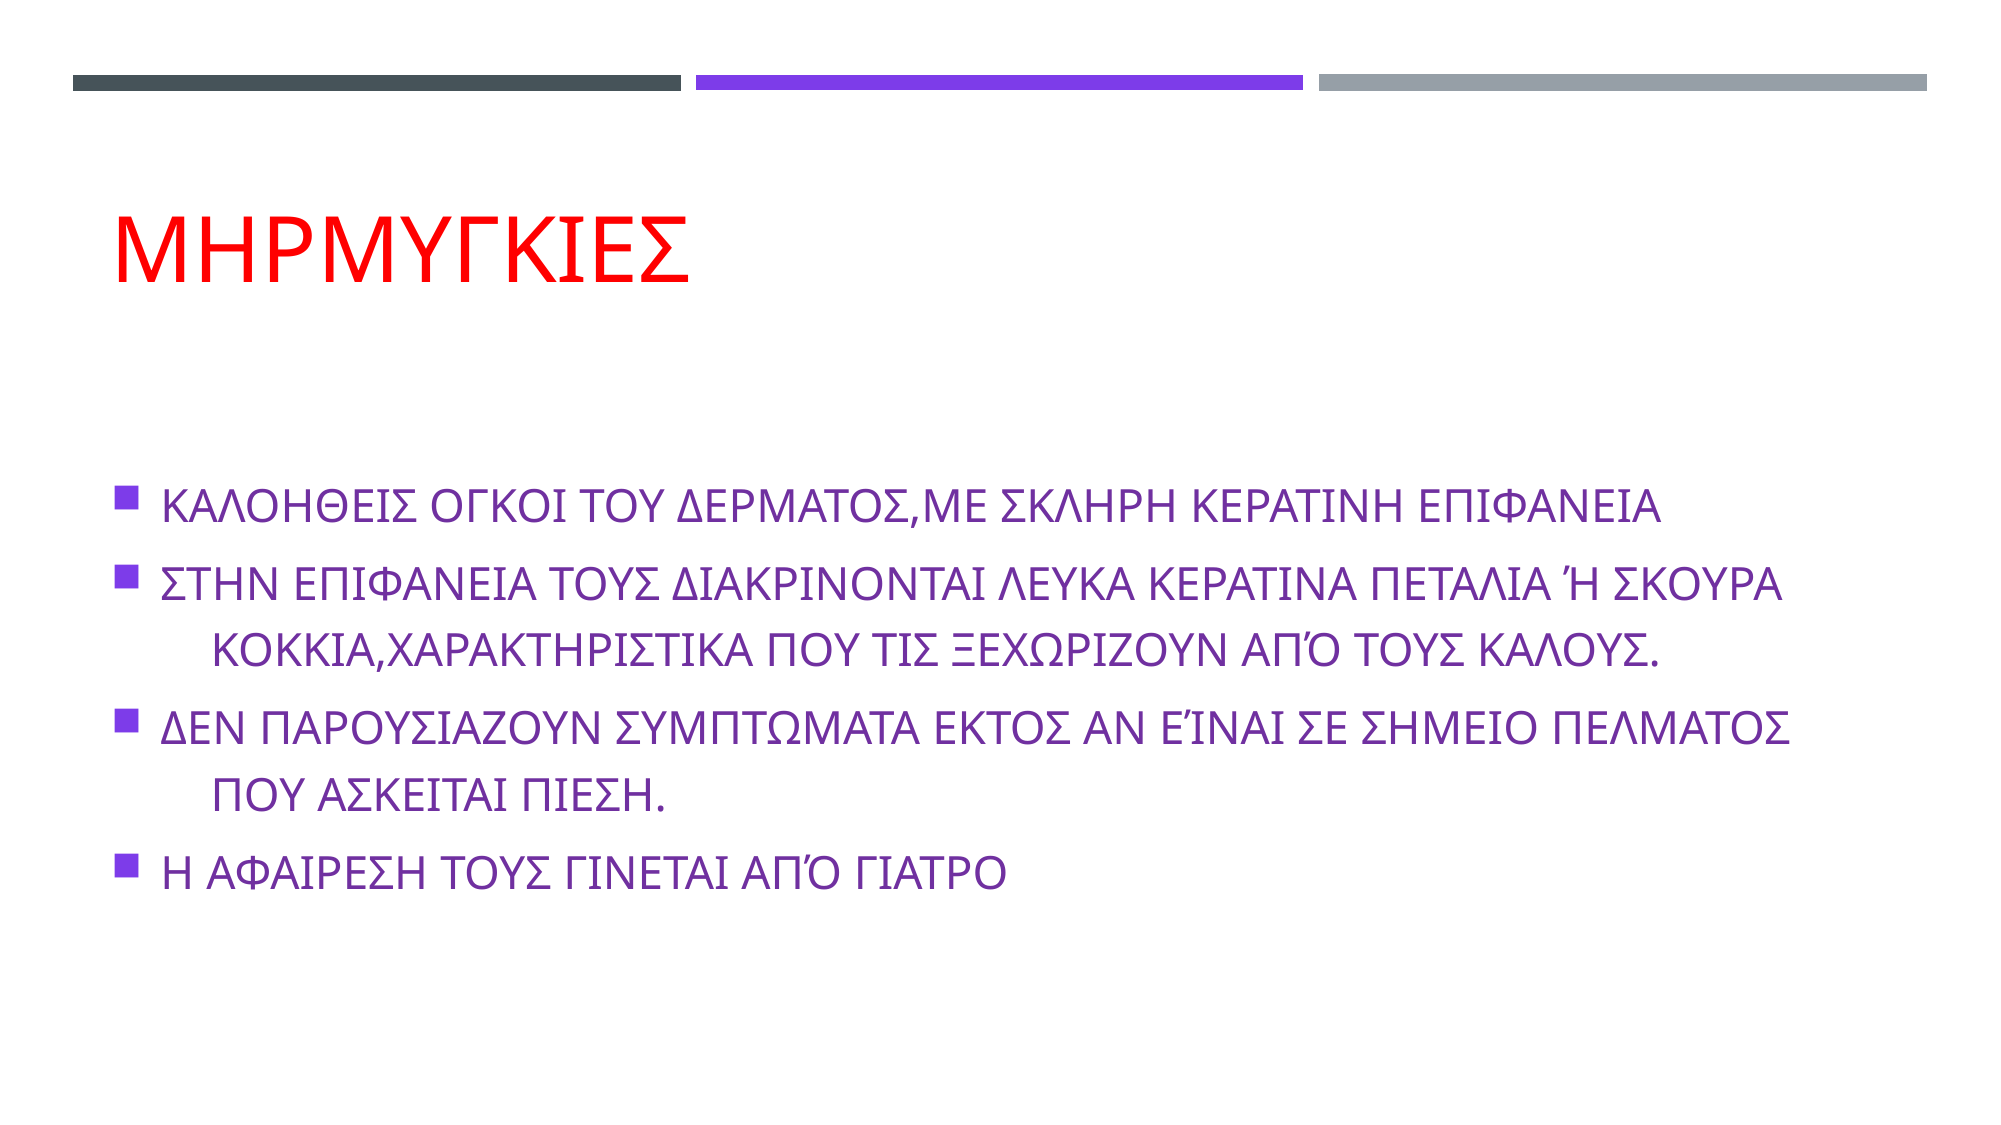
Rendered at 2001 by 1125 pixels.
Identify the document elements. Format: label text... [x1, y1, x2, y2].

list ΚΑΛΟΗΘΕΙΣ ΟΓΚΟΙ ΤΟΥ ΔΕΡΜΑΤΟΣ,ΜΕ ΣΚΛΗΡΗ ΚΕΡΑΤΙΝΗ ΕΠΙΦΑΝΕΙΑ ΣΤΗΝ ΕΠΙΦΑΝΕΙΑ ΤΟΥΣ ΔΙΑΚΡΙΝΟΝΤΑΙ ΛΕΥΚΑ ΚΕΡΑΤΙΝΑ ΠΕΤΑΛΙΑ Ή ΣΚΟΥΡΑ ΚΟΚΚΙΑ,ΧΑΡΑΚΤΗΡΙΣΤΙΚΑ ΠΟΥ ΤΙΣ ΞΕΧΩΡΙΖΟΥΝ ΑΠΌ ΤΟΥΣ ΚΑΛΟΥΣ. ΔΕΝ ΠΑΡΟΥΣΙΑΖΟΥΝ ΣΥΜΠΤΩΜΑΤΑ ΕΚΤΟΣ ΑΝ ΕΊΝΑΙ ΣΕ ΣΗΜΕΙΟ ΠΕΛΜΑΤΟΣ ΠΟΥ ΑΣΚΕΙΤΑΙ ΠΙΕΣΗ. Η ΑΦΑΙΡΕΣΗ ΤΟΥΣ ΓΙΝΕΤΑΙ ΑΠΌ ΓΙΑΤΡΟ [95, 383, 1905, 981]
title ΜΗΡΜΥΓΚΙΕΣ [95, 115, 785, 311]
